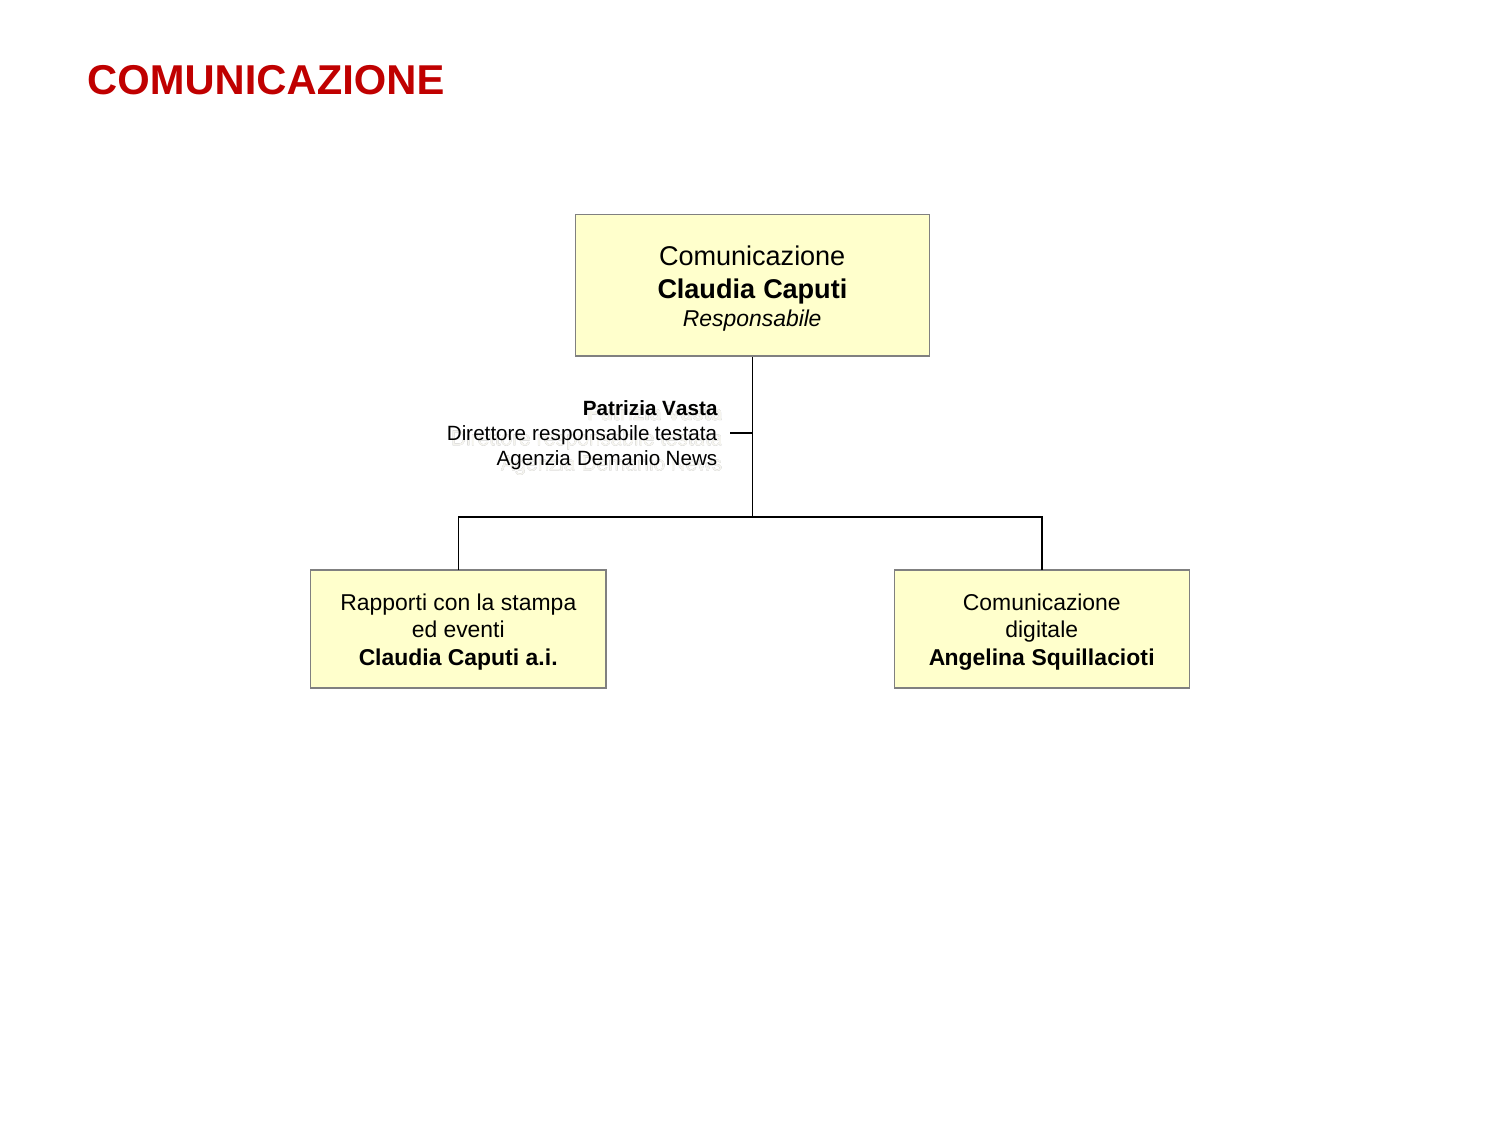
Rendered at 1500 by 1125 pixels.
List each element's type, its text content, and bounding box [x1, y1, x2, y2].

text_box COMUNICAZIONE [72, 45, 1462, 128]
picture [309, 213, 1191, 689]
